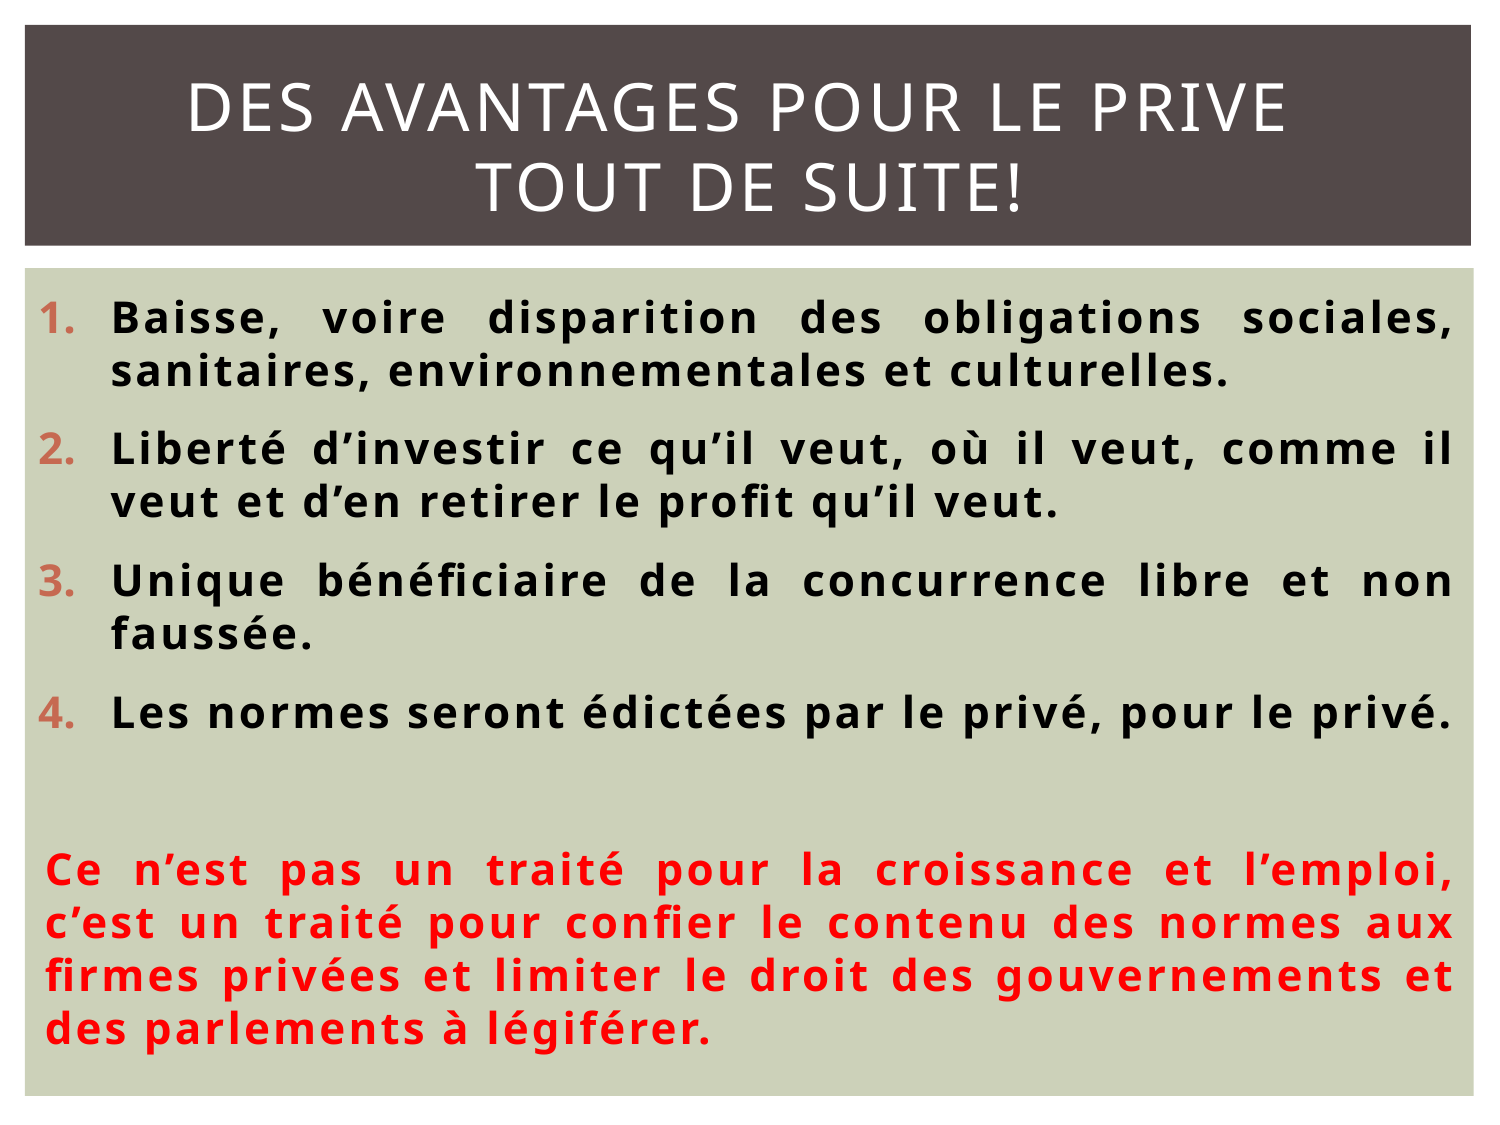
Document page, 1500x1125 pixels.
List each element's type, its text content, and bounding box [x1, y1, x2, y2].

title DES AVANTAGES POUR LE PRIVE TOUT DE SUITE! [62, 58, 1438, 232]
list Baisse, voire disparition des obligations sociales, sanitaires, environnementales et culturelles. Liberté d’investir ce qu’il veut, où il veut, comme il veut et d’en retirer le profit qu’il veut. Unique bénéficiaire de la concurrence libre et non faussée. Les normes seront édictées par le privé, pour le privé. Ce n’est pas un traité pour la croissance et l’emploi, c’est un traité pour confier le contenu des normes aux firmes privées et limiter le droit des gouvernements et des parlements à légiférer. [23, 281, 1474, 1099]
